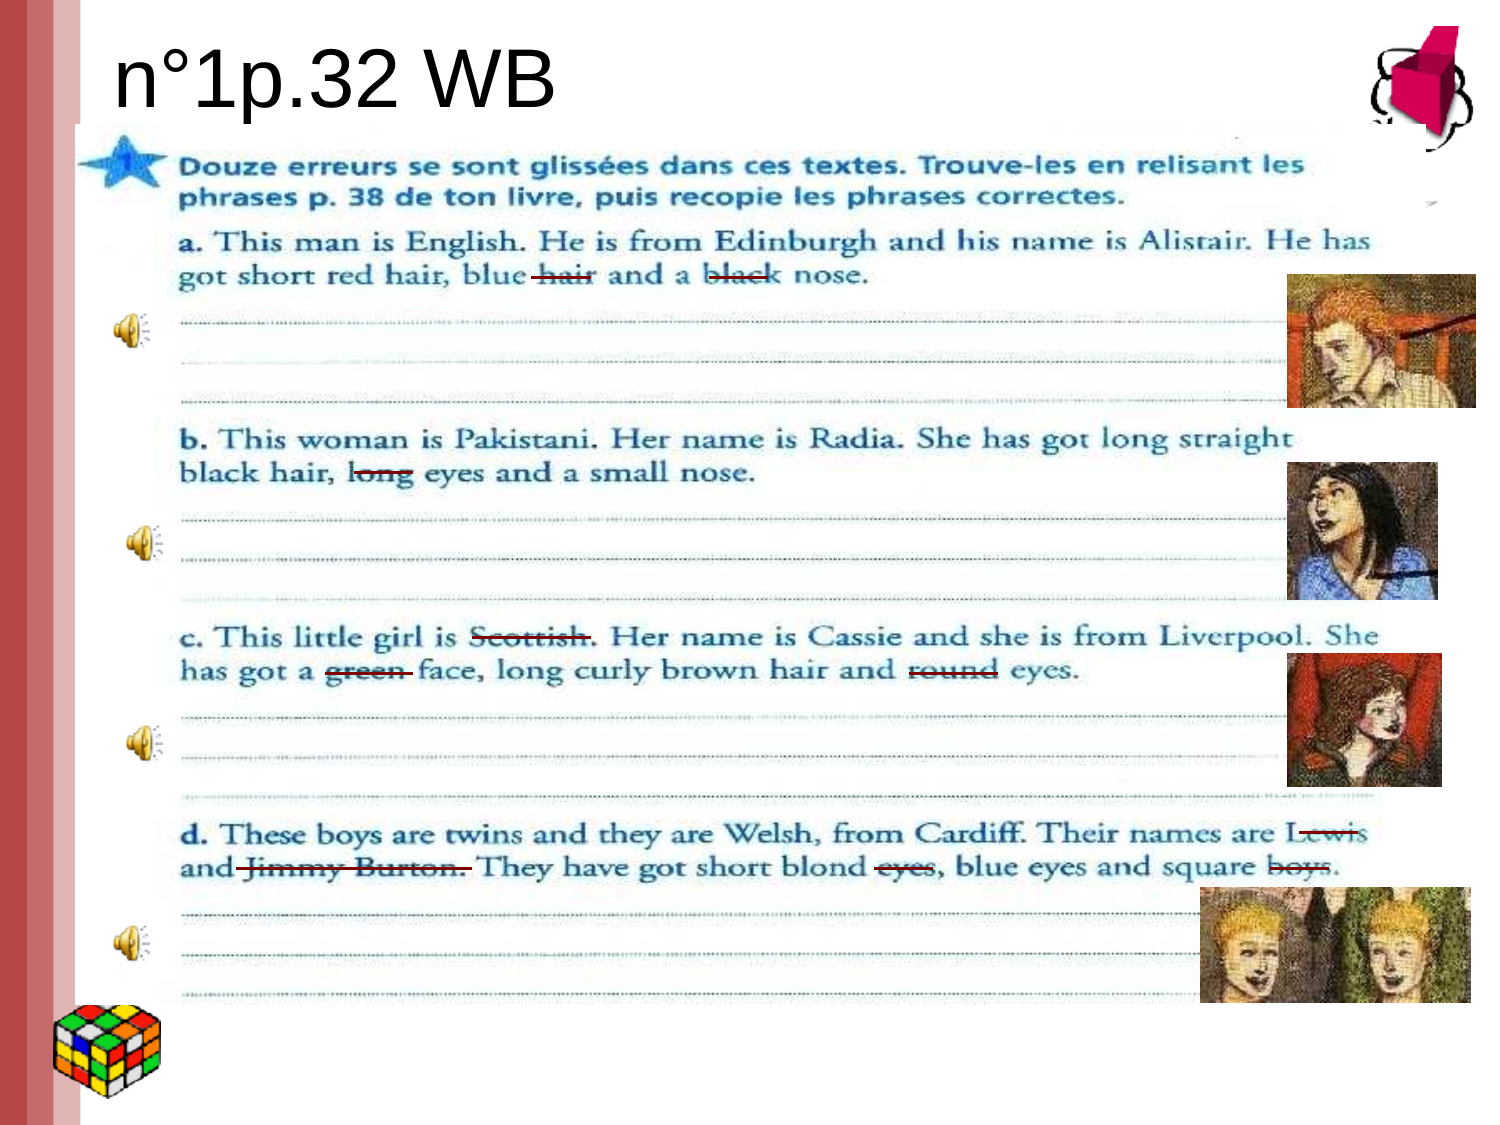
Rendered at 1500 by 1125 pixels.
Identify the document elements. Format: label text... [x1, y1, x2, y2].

title n°1p.32 WB [75, 24, 1426, 124]
picture [53, 26, 1476, 1099]
